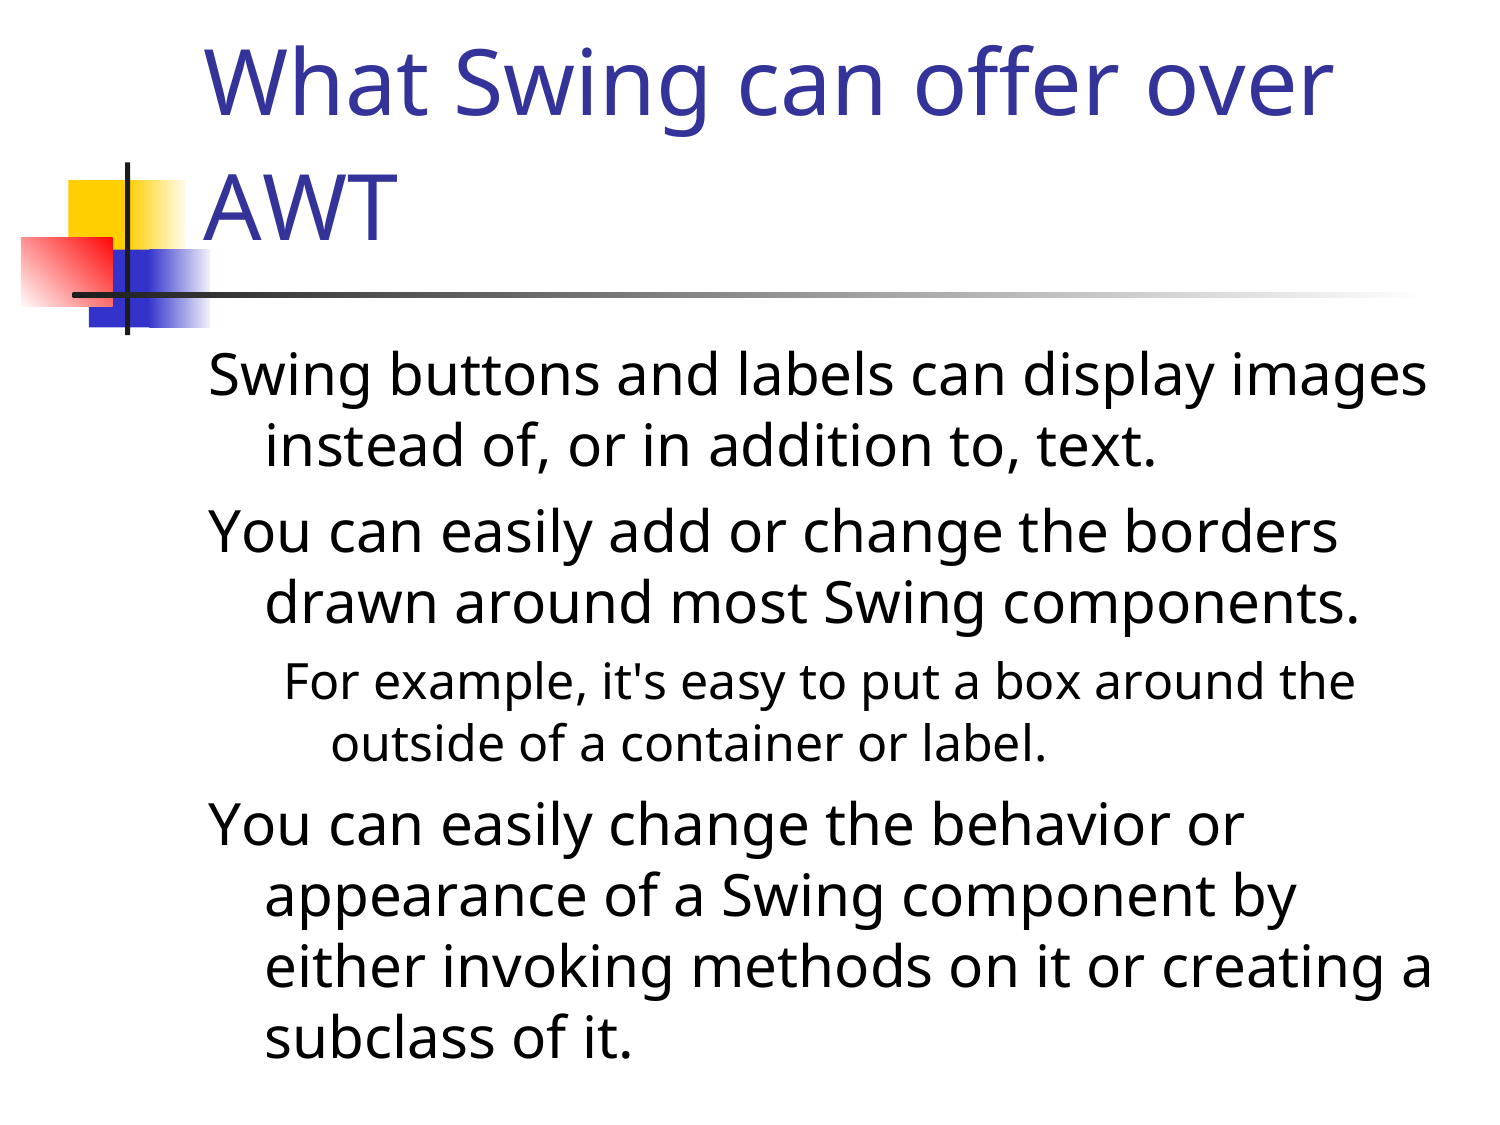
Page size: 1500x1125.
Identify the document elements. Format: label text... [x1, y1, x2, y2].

title What Swing can offer over AWT [188, 35, 1468, 276]
list Swing buttons and labels can display images instead of, or in addition to, text. You can easily add or change the borders drawn around most Swing components. For example, it's easy to put a box around the outside of a container or label. You can easily change the behavior or appearance of a Swing component by either invoking methods on it or creating a subclass of it. [193, 331, 1469, 1012]
